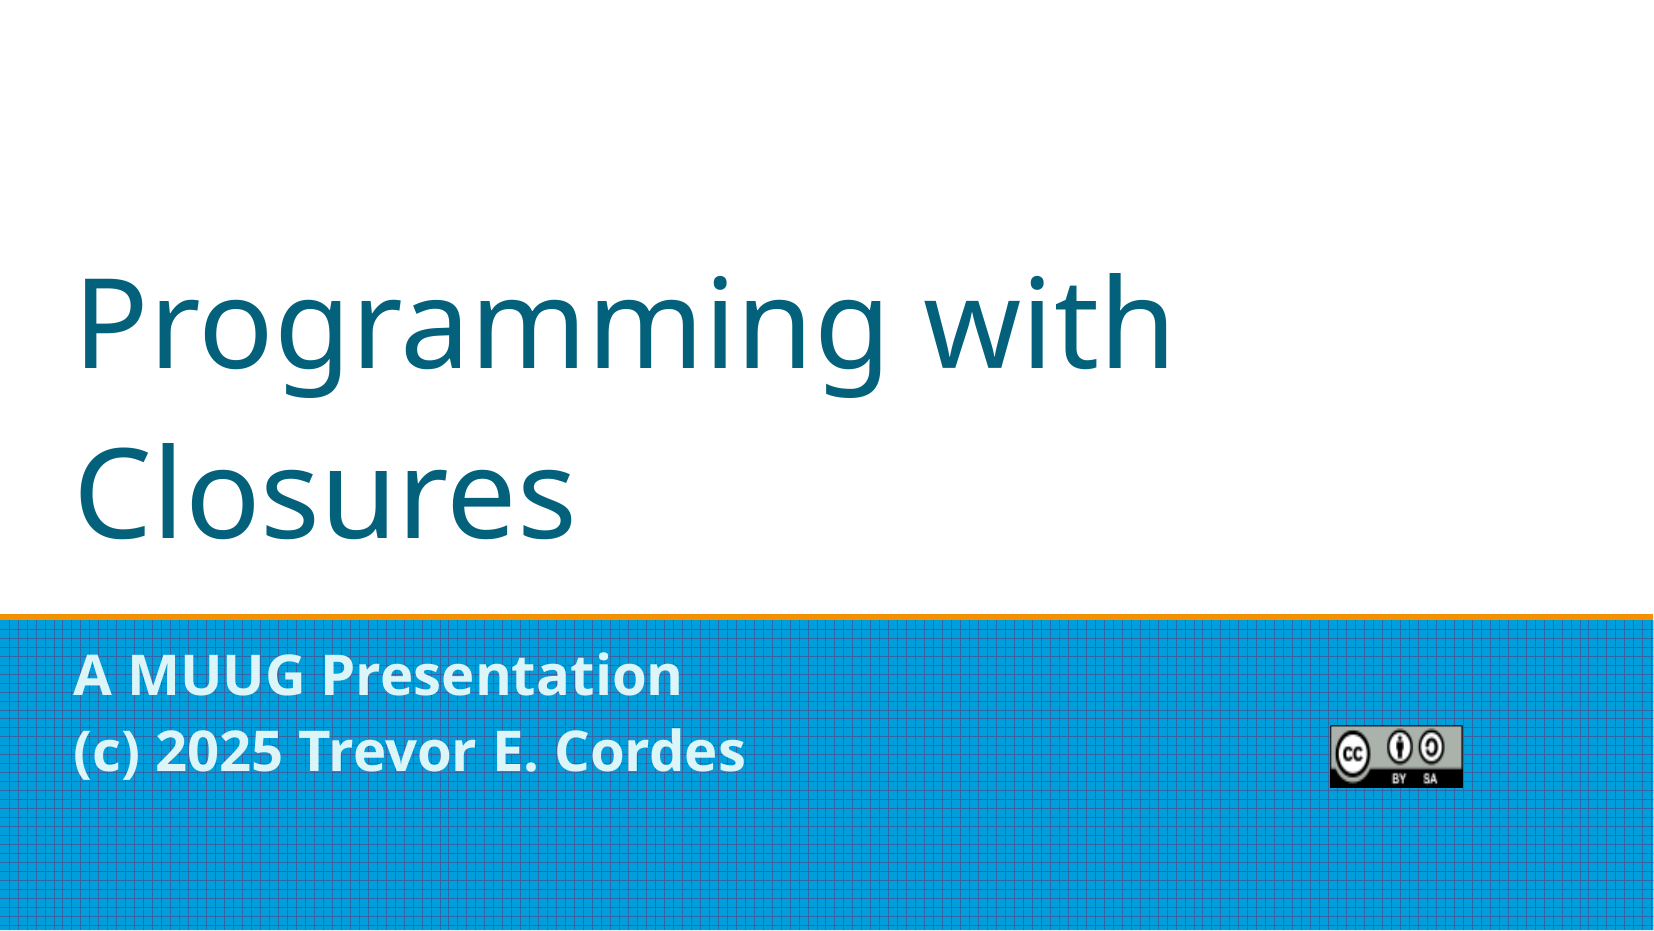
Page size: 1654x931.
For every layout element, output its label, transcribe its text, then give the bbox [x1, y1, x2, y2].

title Programming with Closures [73, 44, 1551, 576]
subtitle A MUUG Presentation (c) 2025 Trevor E. Cordes [73, 634, 1551, 827]
picture [1331, 726, 1463, 787]
